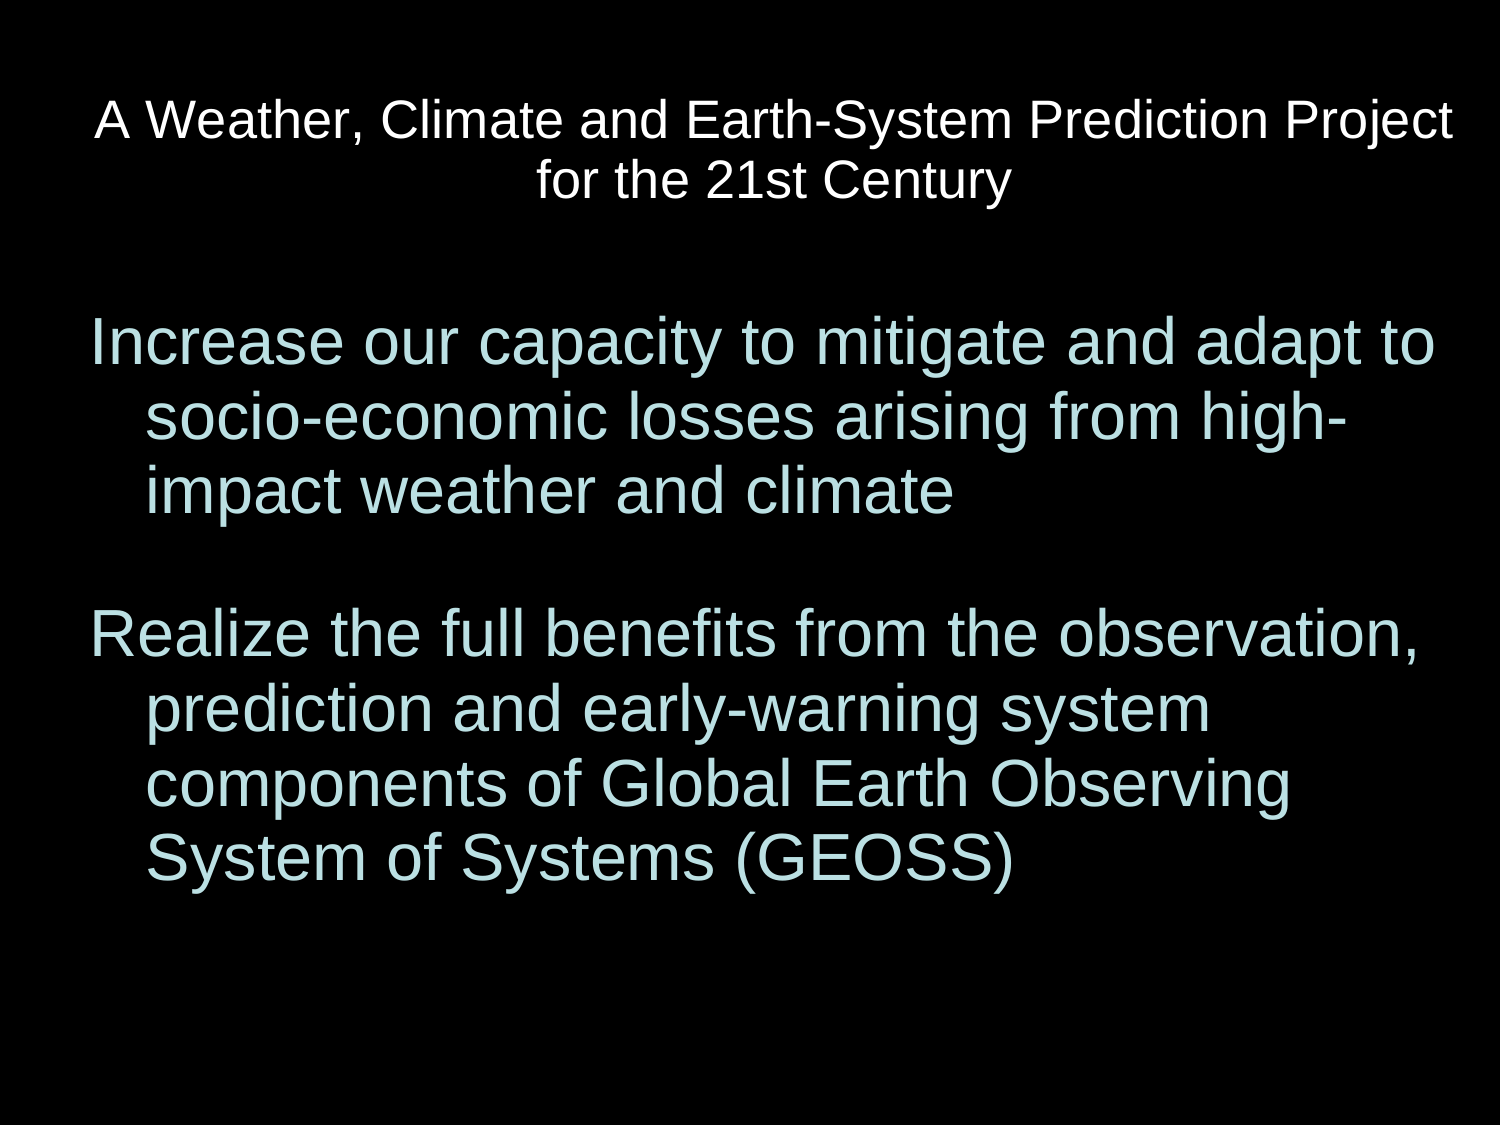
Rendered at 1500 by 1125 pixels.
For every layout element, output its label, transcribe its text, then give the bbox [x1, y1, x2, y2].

text_box A Weather, Climate and Earth-System Prediction Project for the 21st Century [49, 81, 1500, 219]
list Increase our capacity to mitigate and adapt to socio-economic losses arising from high-impact weather and climate Realize the full benefits from the observation, prediction and early-warning system components of Global Earth Observing System of Systems (GEOSS) [75, 237, 1500, 963]
